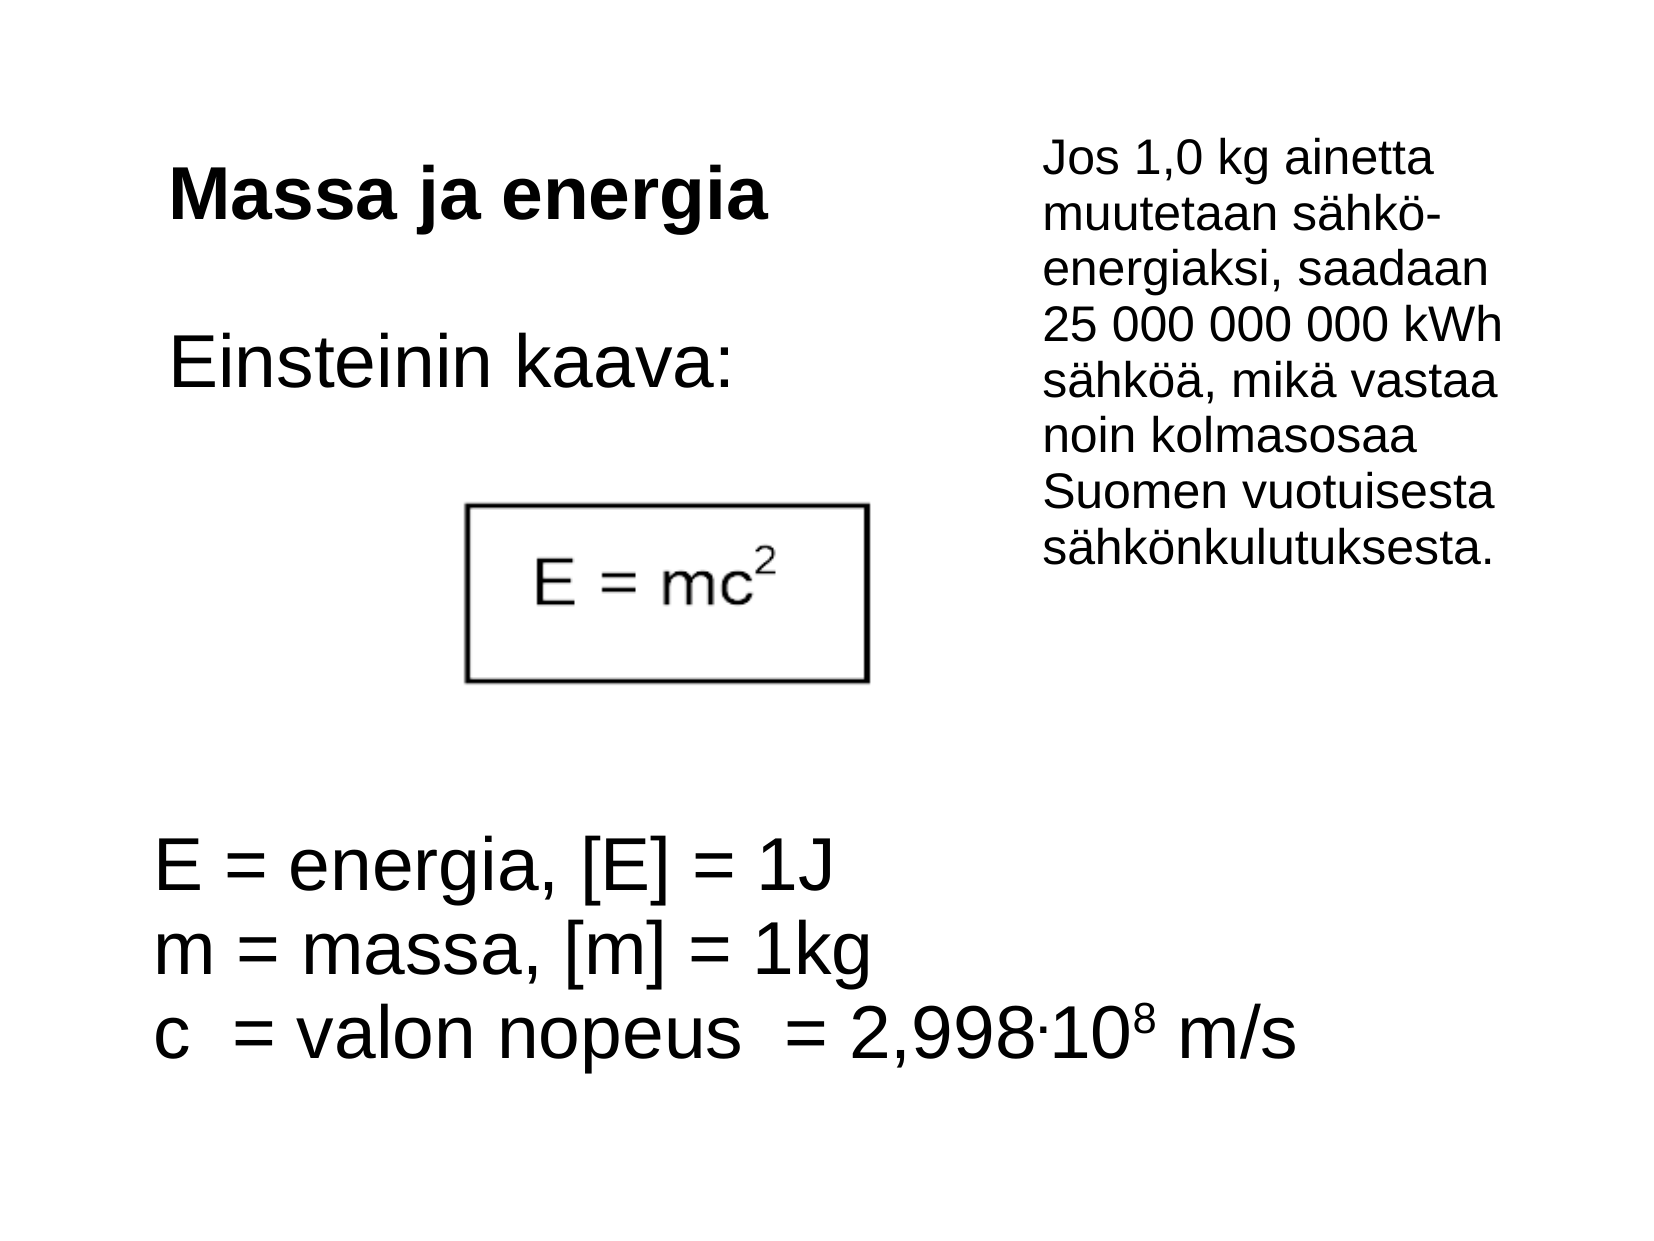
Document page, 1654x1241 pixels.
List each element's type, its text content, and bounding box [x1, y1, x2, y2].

text_box E = energia, [E] = 1J m = massa, [m] = 1kg c = valon nopeus = 2,998.108 m/s [138, 814, 1536, 1166]
picture [437, 472, 915, 701]
text_box Massa ja energia Einsteinin kaava: [153, 144, 1027, 579]
text_box Jos 1,0 kg ainetta muutetaan sähkö-energiaksi, saadaan 25 000 000 000 kWh sähköä, mikä vastaa noin kolmasosaa Suomen vuotuisesta sähkönkulutuksesta. [1027, 121, 1548, 583]
